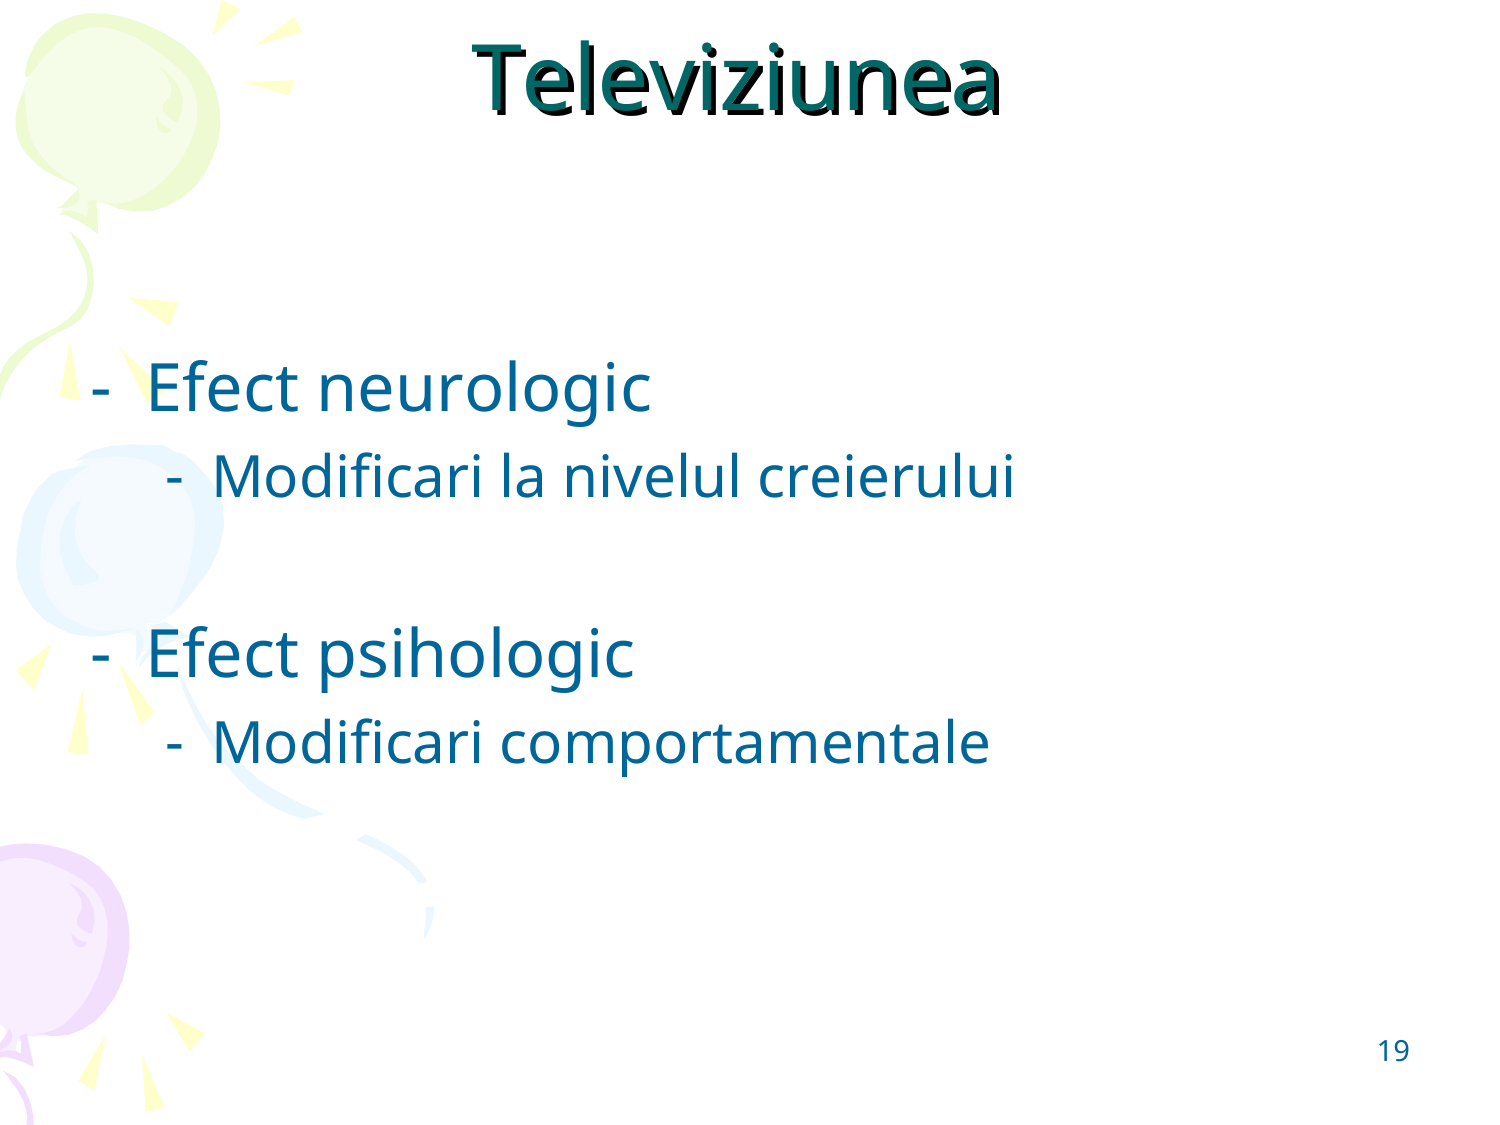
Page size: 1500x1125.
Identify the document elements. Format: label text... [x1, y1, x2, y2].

text_box Efect neurologic Modificari la nivelul creierului Efect psihologic Modificari comportamentale [75, 337, 1426, 994]
text_box Televiziunea [72, 16, 1426, 138]
text_box <number> [1074, 1024, 1426, 1100]
